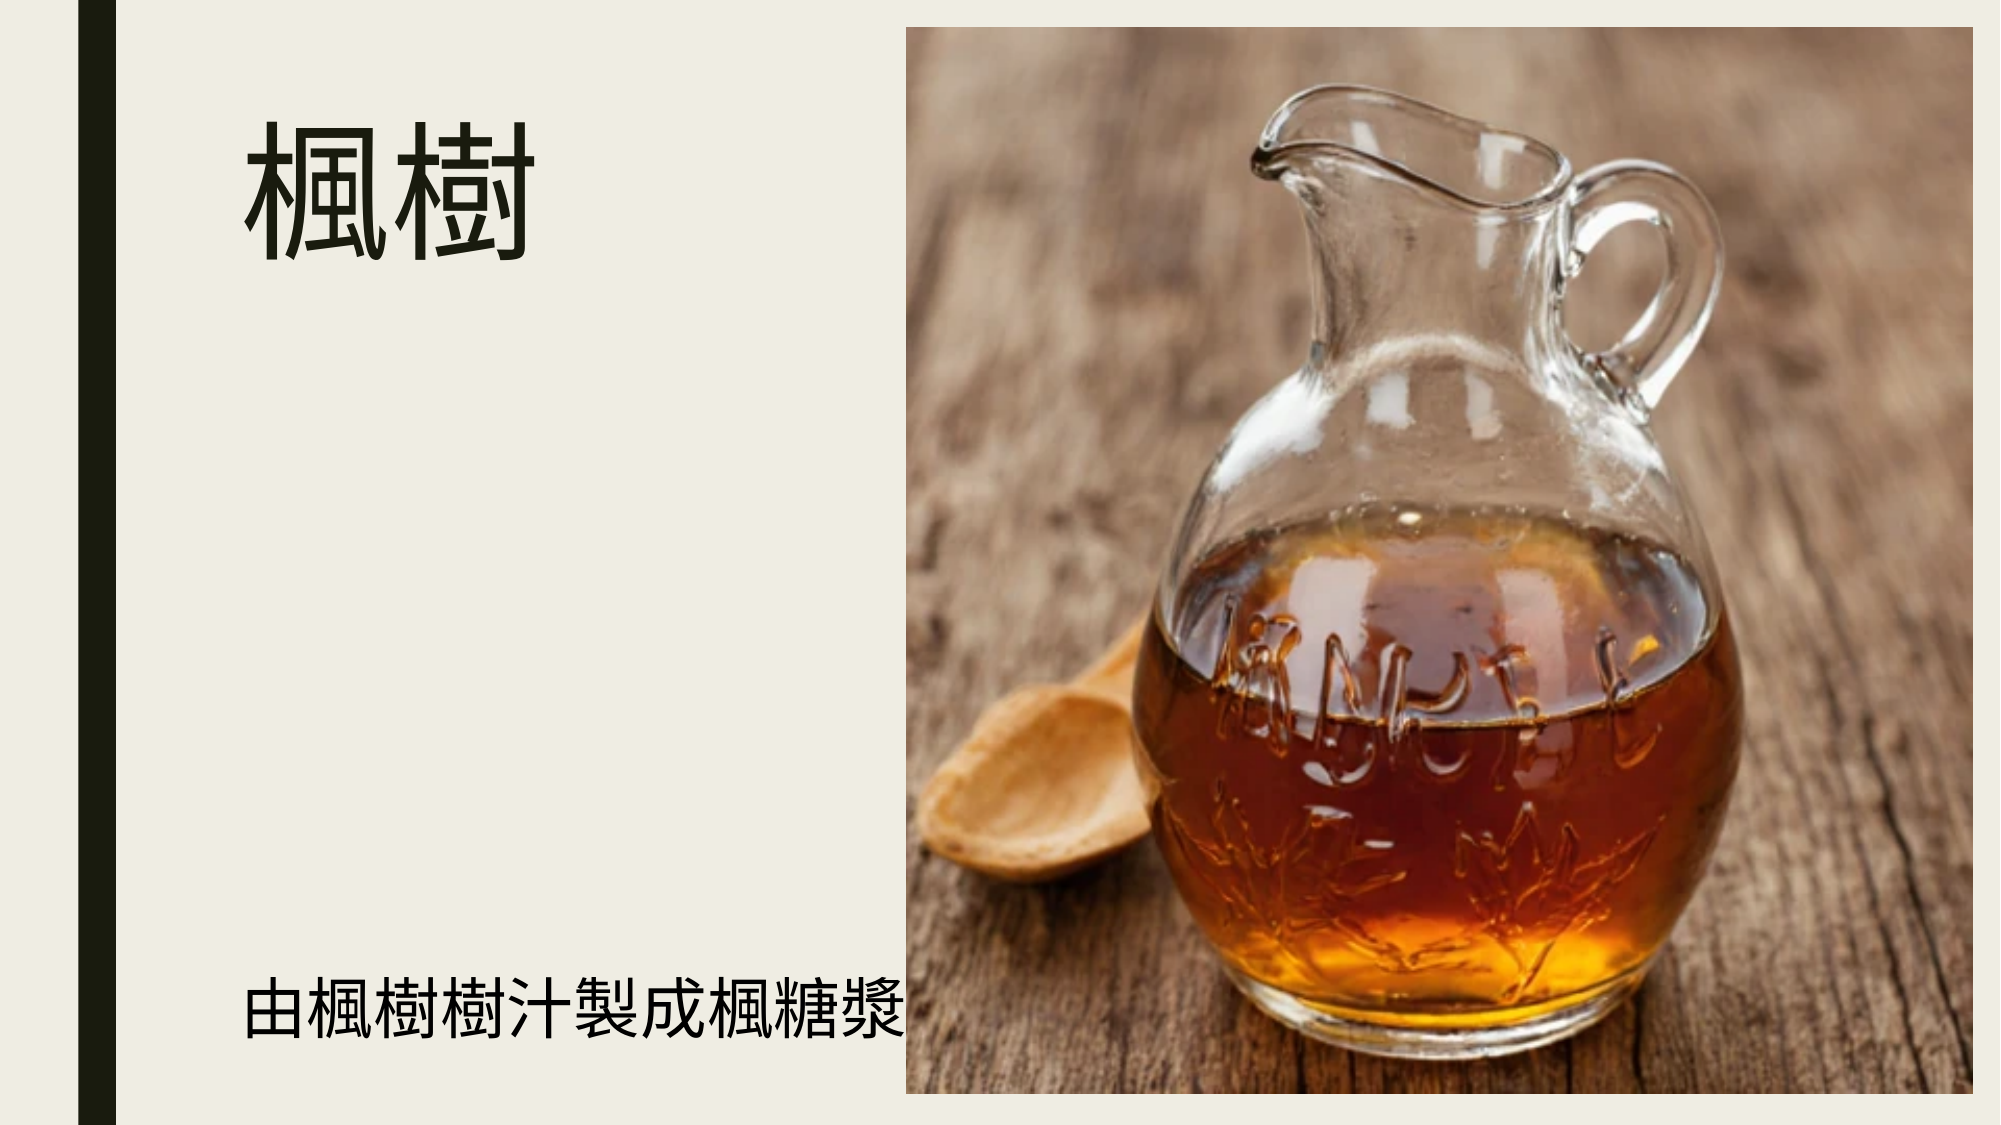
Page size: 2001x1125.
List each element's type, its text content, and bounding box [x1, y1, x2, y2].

text_box 由楓樹樹汁製成楓糖漿 [225, 958, 1427, 1055]
picture [906, 27, 1973, 1095]
title 楓樹 [225, 112, 1801, 357]
